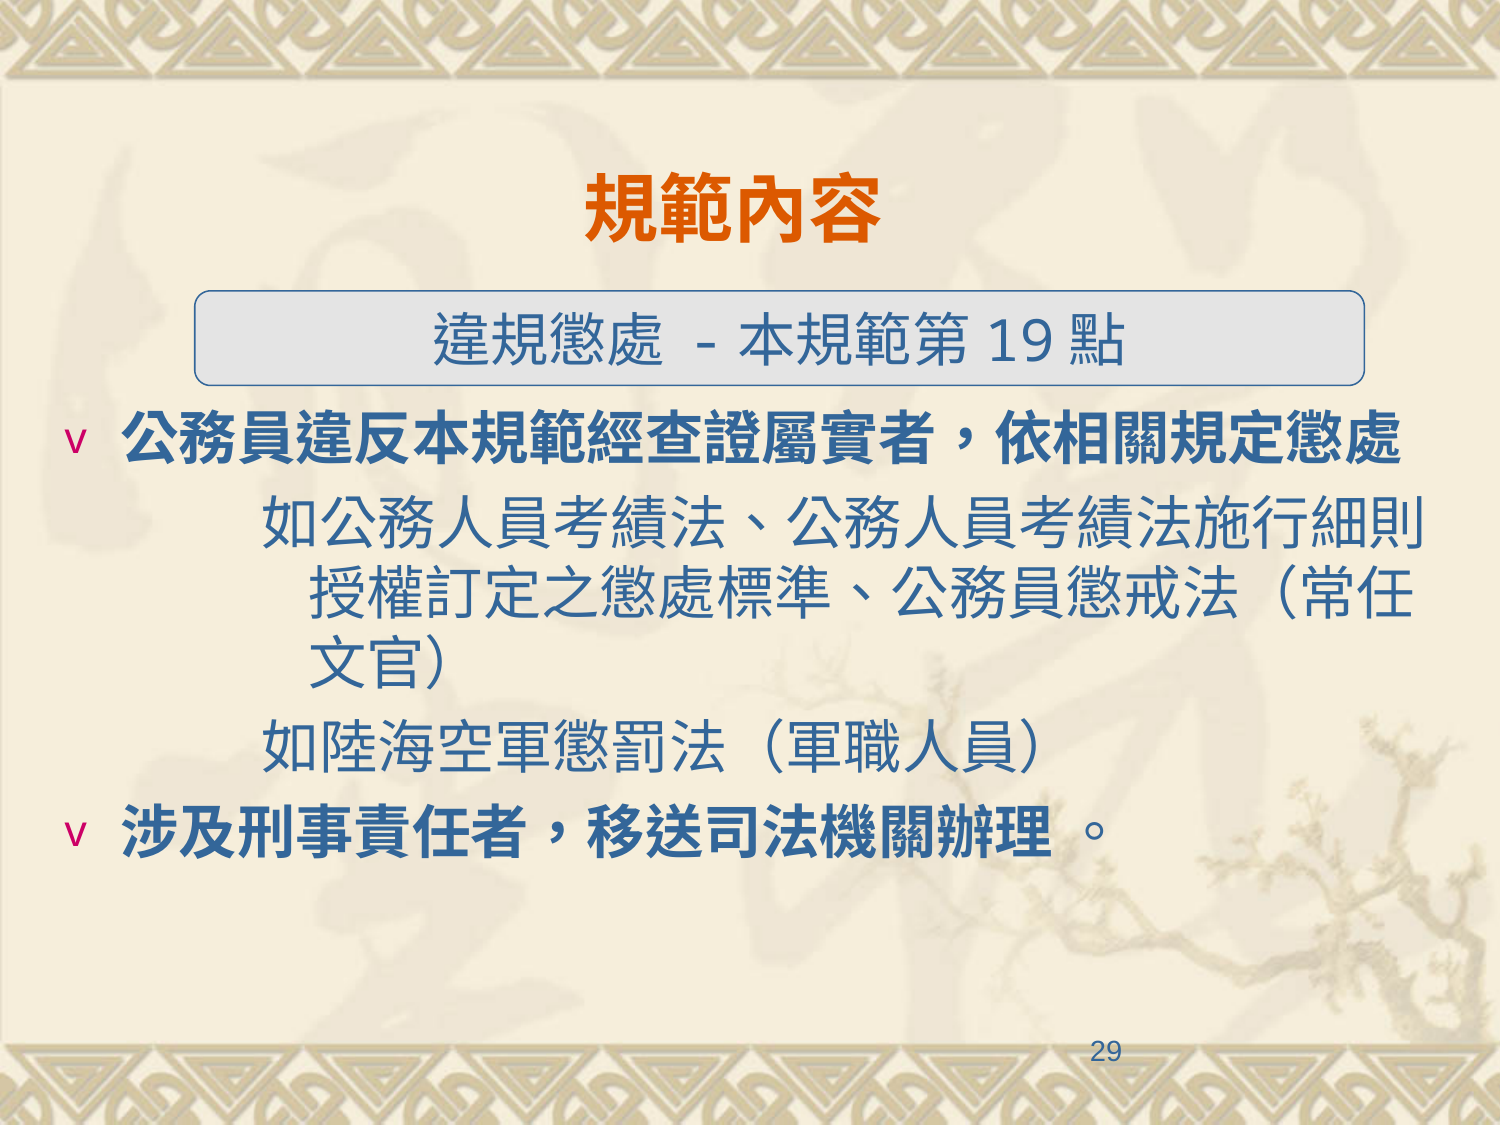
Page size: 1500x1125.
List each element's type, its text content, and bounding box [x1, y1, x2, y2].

title 規範內容 [525, 148, 942, 264]
text_box 違規懲處 -本規範第19點 [194, 290, 1365, 386]
list 公務員違反本規範經查證屬實者，依相關規定懲處 如公務人員考績法、公務人員考績法施行細則授權訂定之懲處標準、公務員懲戒法（常任文官） 如陸海空軍懲罰法（軍職人員） 涉及刑事責任者，移送司法機關辦理 。 [49, 394, 1451, 1001]
text_box [1074, 1024, 1451, 1103]
